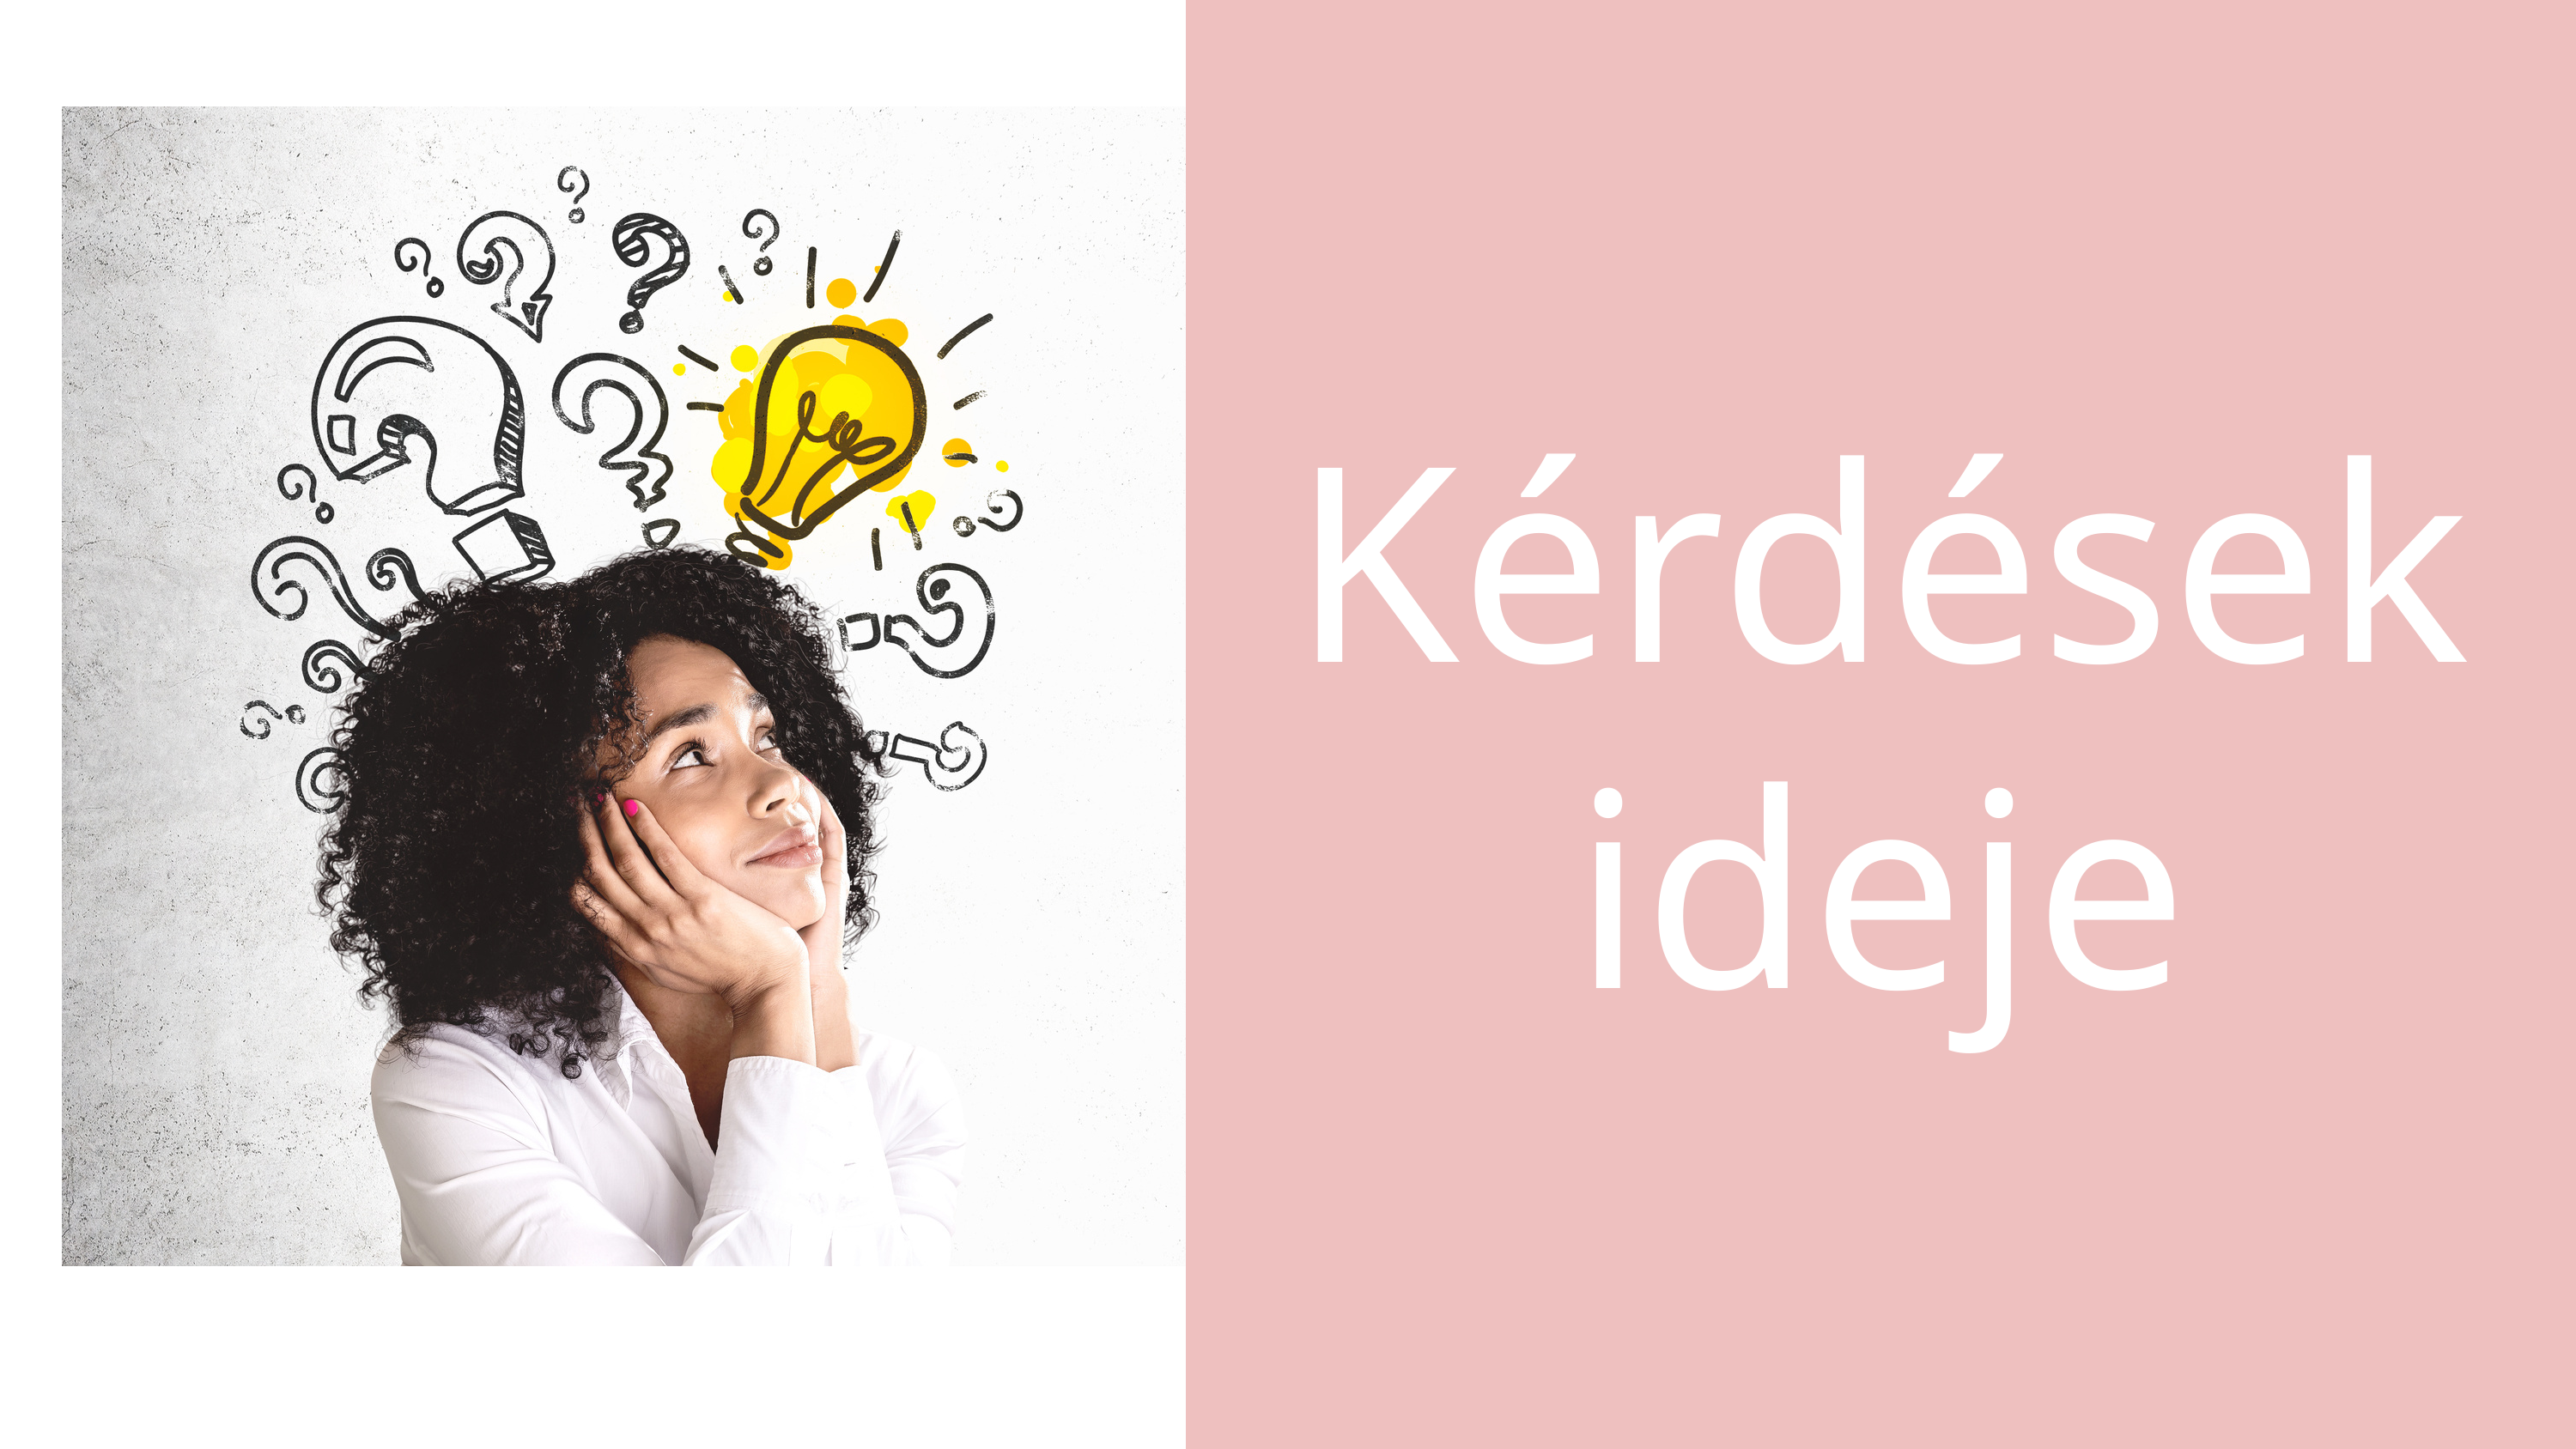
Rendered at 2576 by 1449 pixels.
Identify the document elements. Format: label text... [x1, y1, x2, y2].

text_box Kérdések ideje [1279, 391, 2483, 1044]
picture [62, 106, 1186, 1266]
text_box [1186, 0, 2576, 1449]
